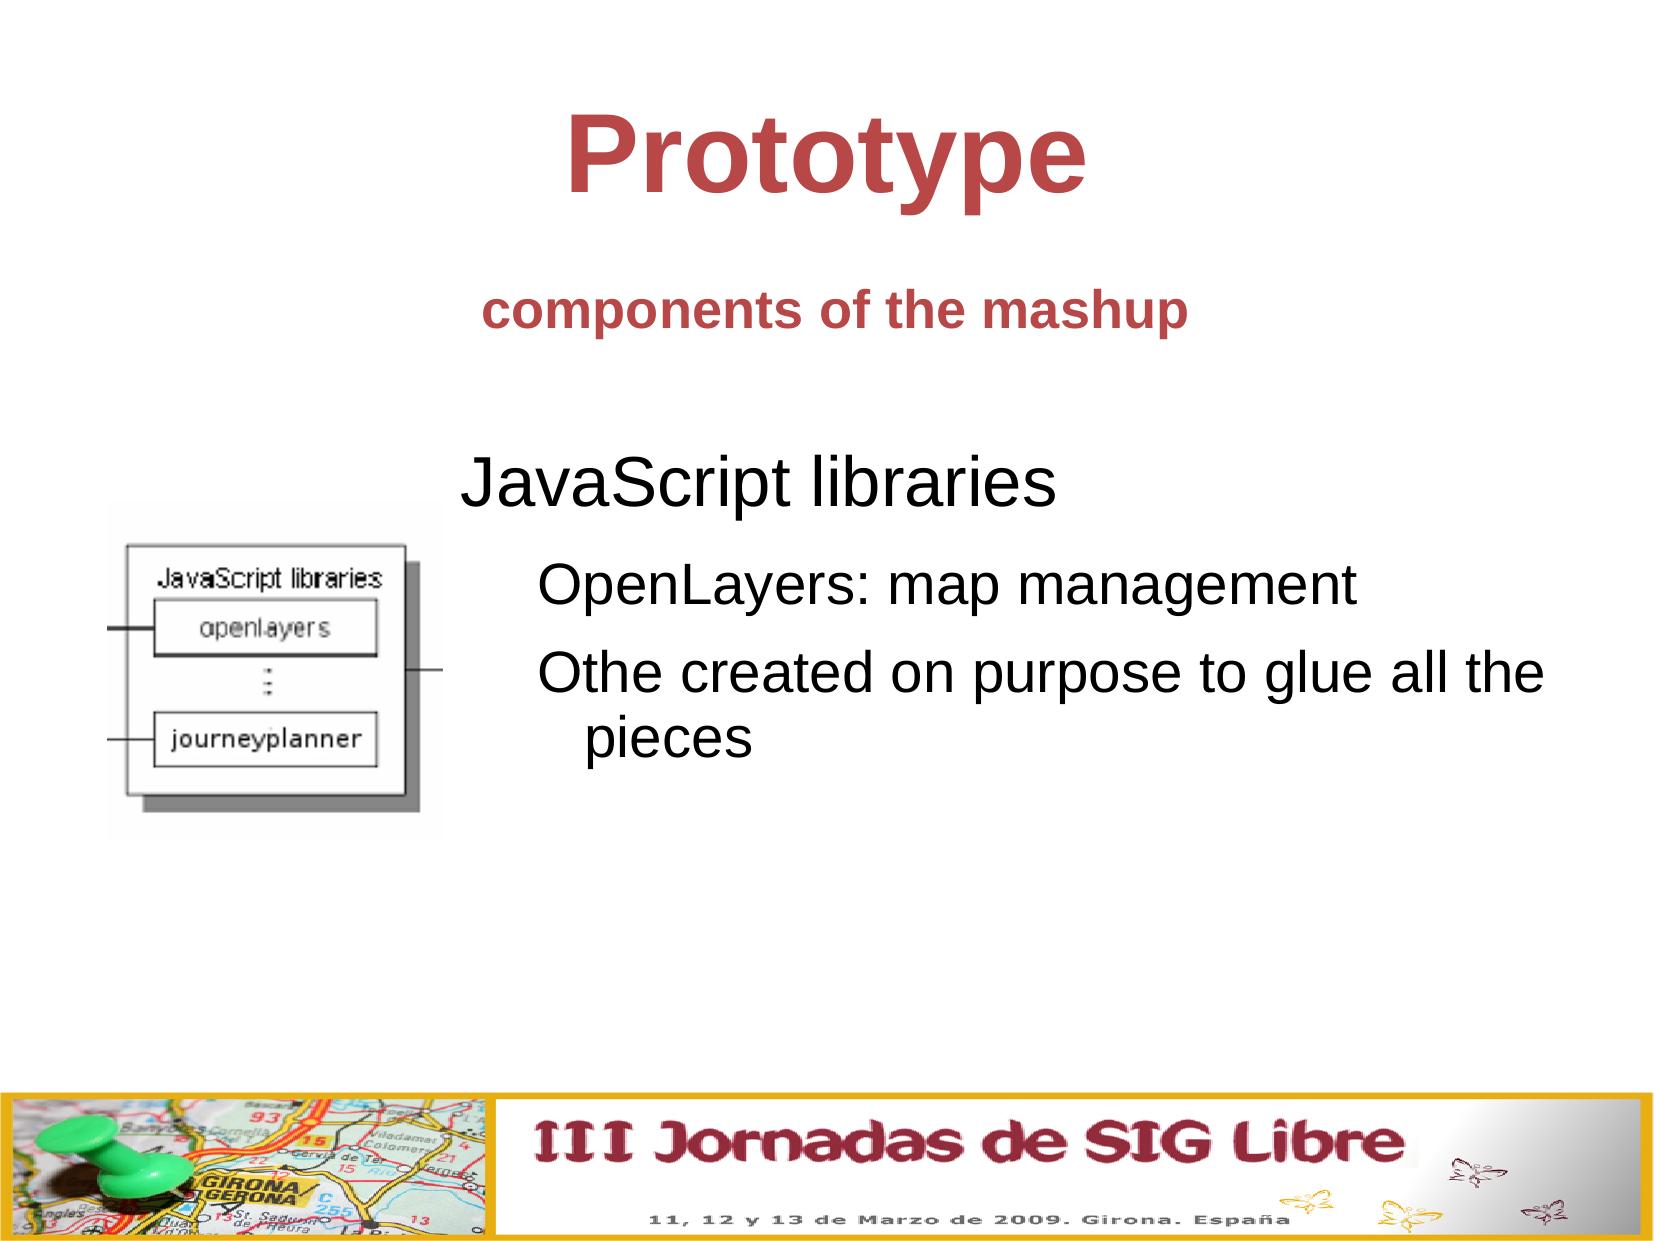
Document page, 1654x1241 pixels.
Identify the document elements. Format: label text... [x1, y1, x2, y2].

title Prototype [82, 49, 1571, 257]
picture [0, 1092, 1654, 1241]
picture [107, 501, 443, 840]
list JavaScript libraries OpenLayers: map management Othe created on purpose to glue all the pieces [442, 442, 1571, 1047]
text_box components of the mashup [466, 271, 1206, 369]
